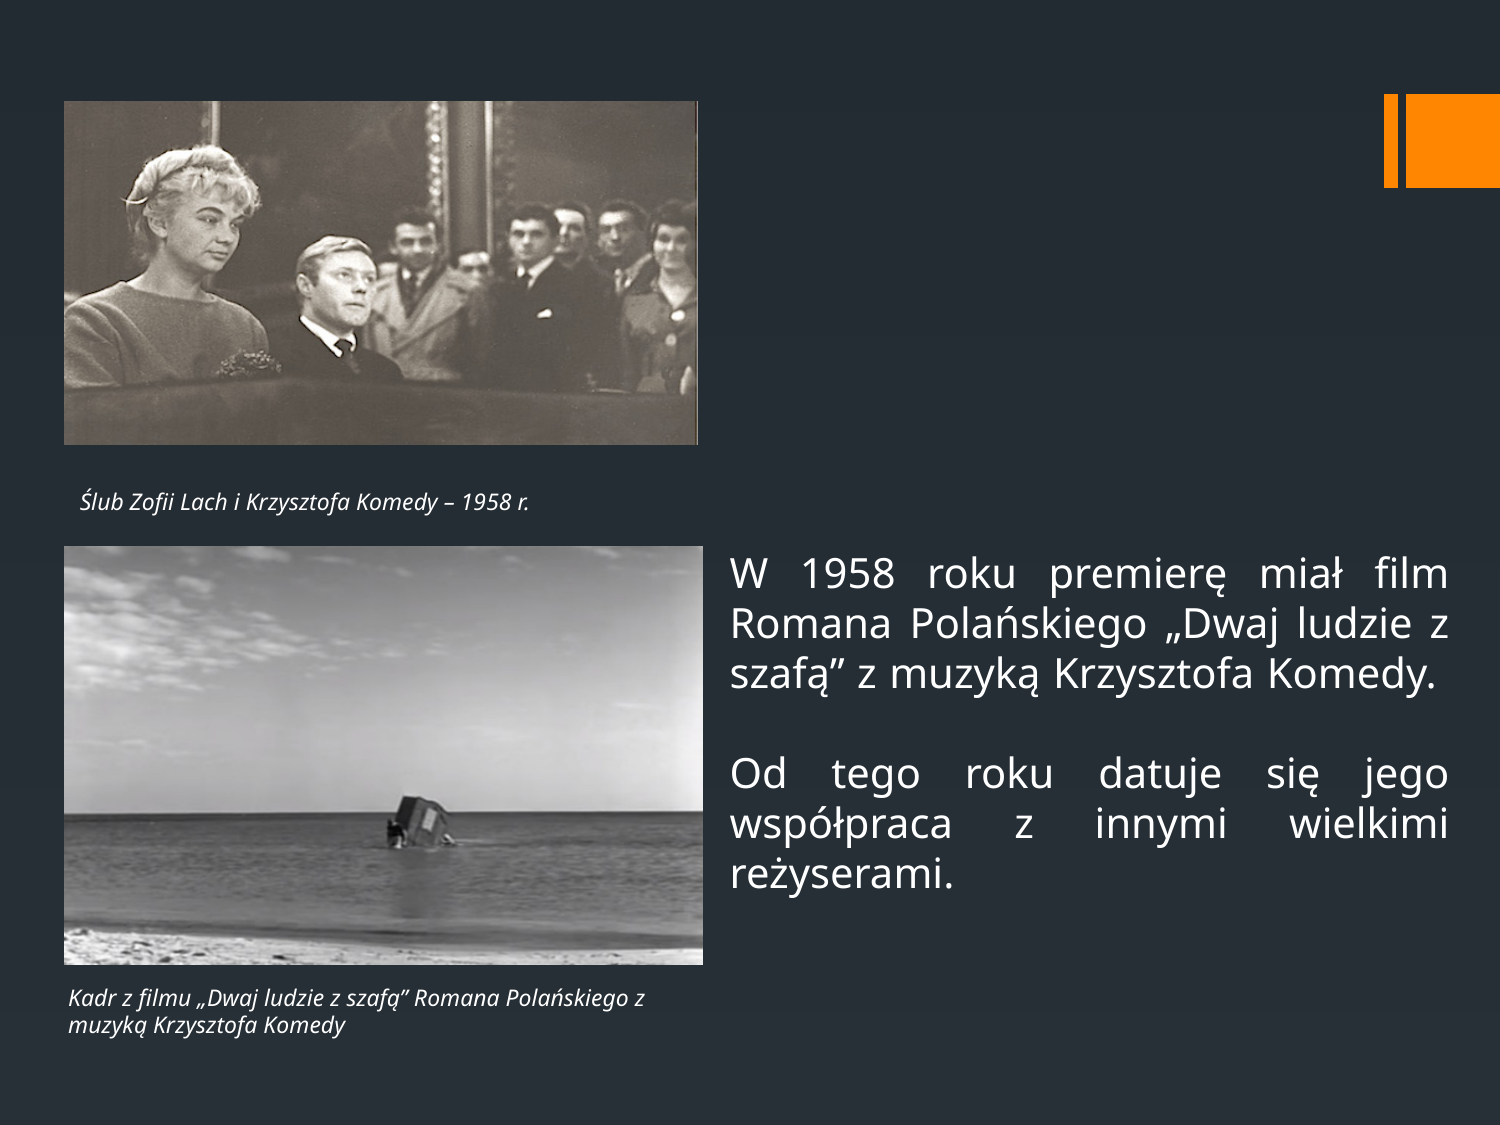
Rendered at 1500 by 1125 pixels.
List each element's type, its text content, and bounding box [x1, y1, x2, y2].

text_box Kadr z filmu „Dwaj ludzie z szafą” Romana Polańskiego z muzyką Krzysztofa Komedy [53, 976, 703, 1046]
picture [64, 546, 703, 965]
text_box W 1958 roku premierę miał film Romana Polańskiego „Dwaj ludzie z szafą” z muzyką Krzysztofa Komedy. Od tego roku datuje się jego współpraca z innymi wielkimi reżyserami. [715, 539, 1465, 904]
picture [64, 101, 698, 445]
text_box Ślub Zofii Lach i Krzysztofa Komedy – 1958 r. [65, 480, 703, 522]
